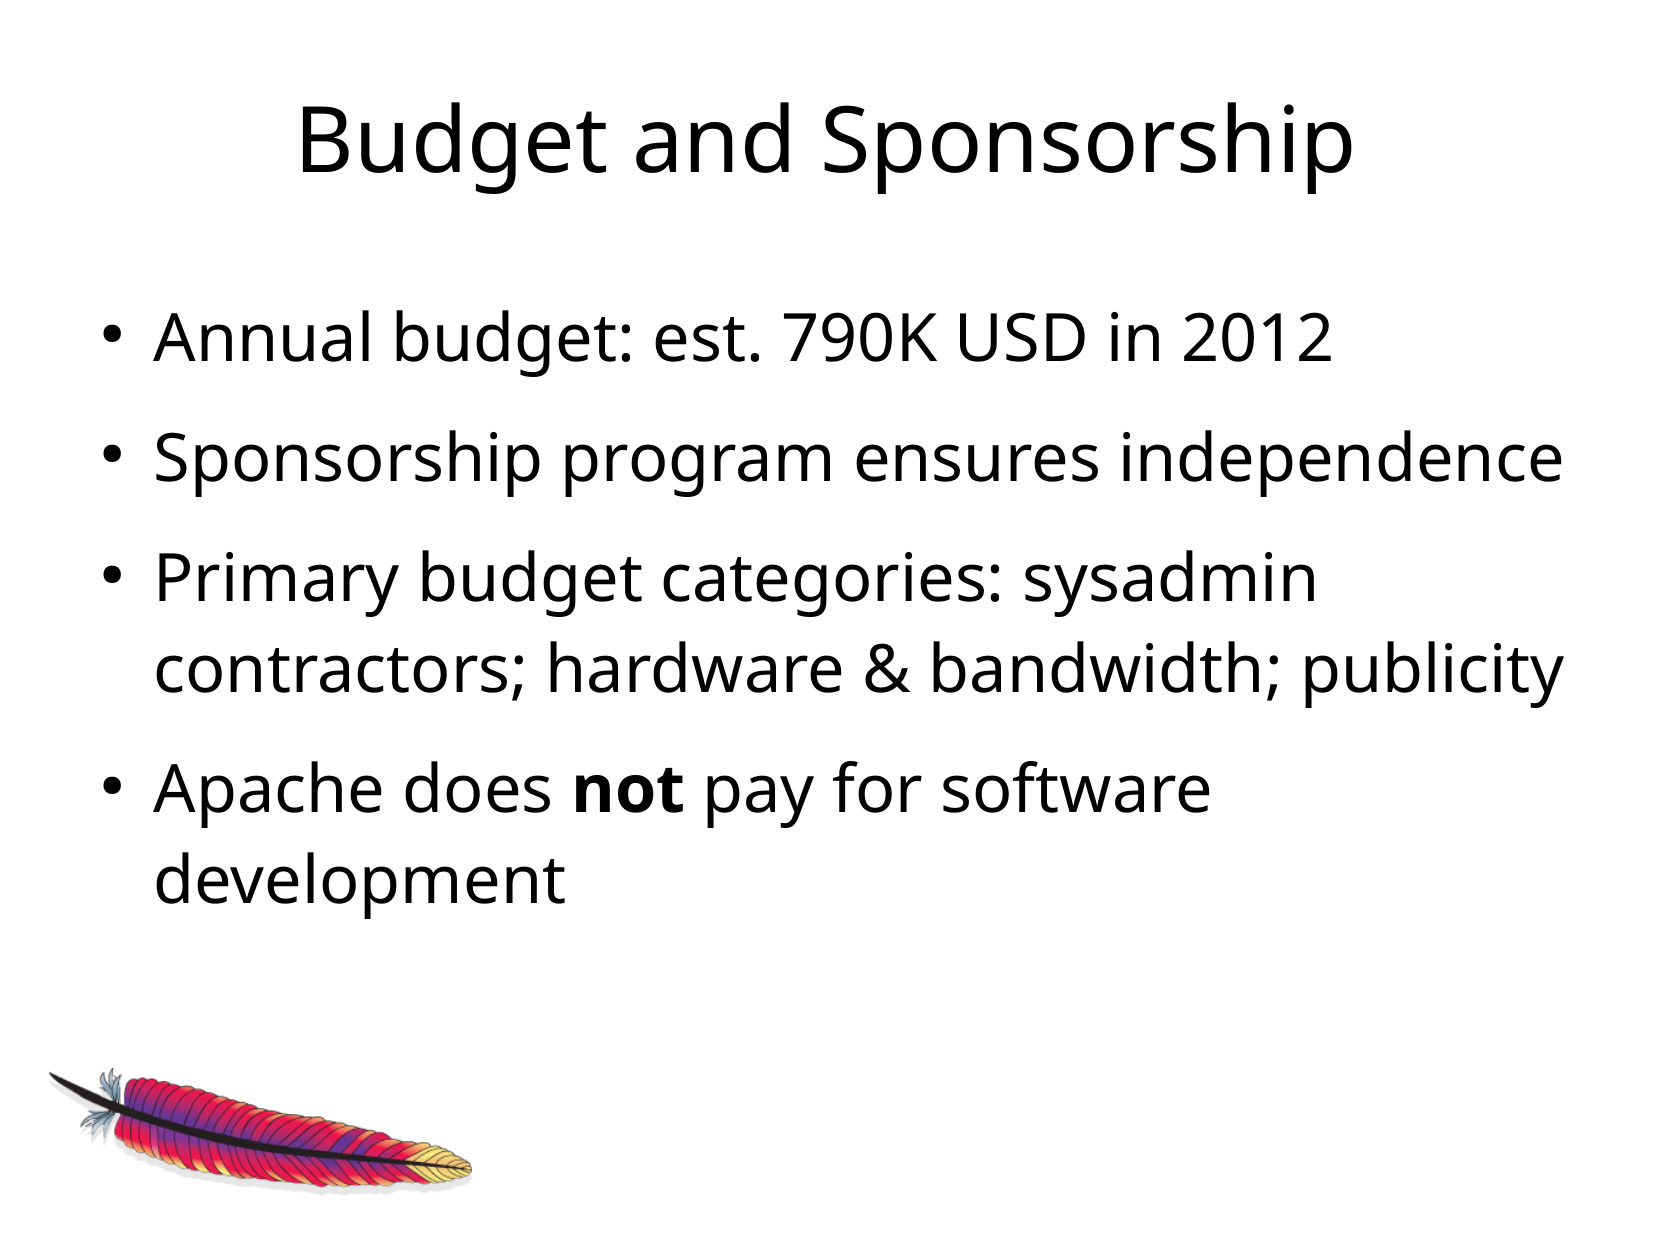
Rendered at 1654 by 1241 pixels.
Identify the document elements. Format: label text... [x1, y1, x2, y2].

picture [45, 1064, 477, 1200]
title Budget and Sponsorship [82, 49, 1571, 226]
list Annual budget: est. 790K USD in 2012 Sponsorship program ensures independence Primary budget categories: sysadmin contractors; hardware & bandwidth; publicity Apache does not pay for software development [82, 290, 1571, 1109]
